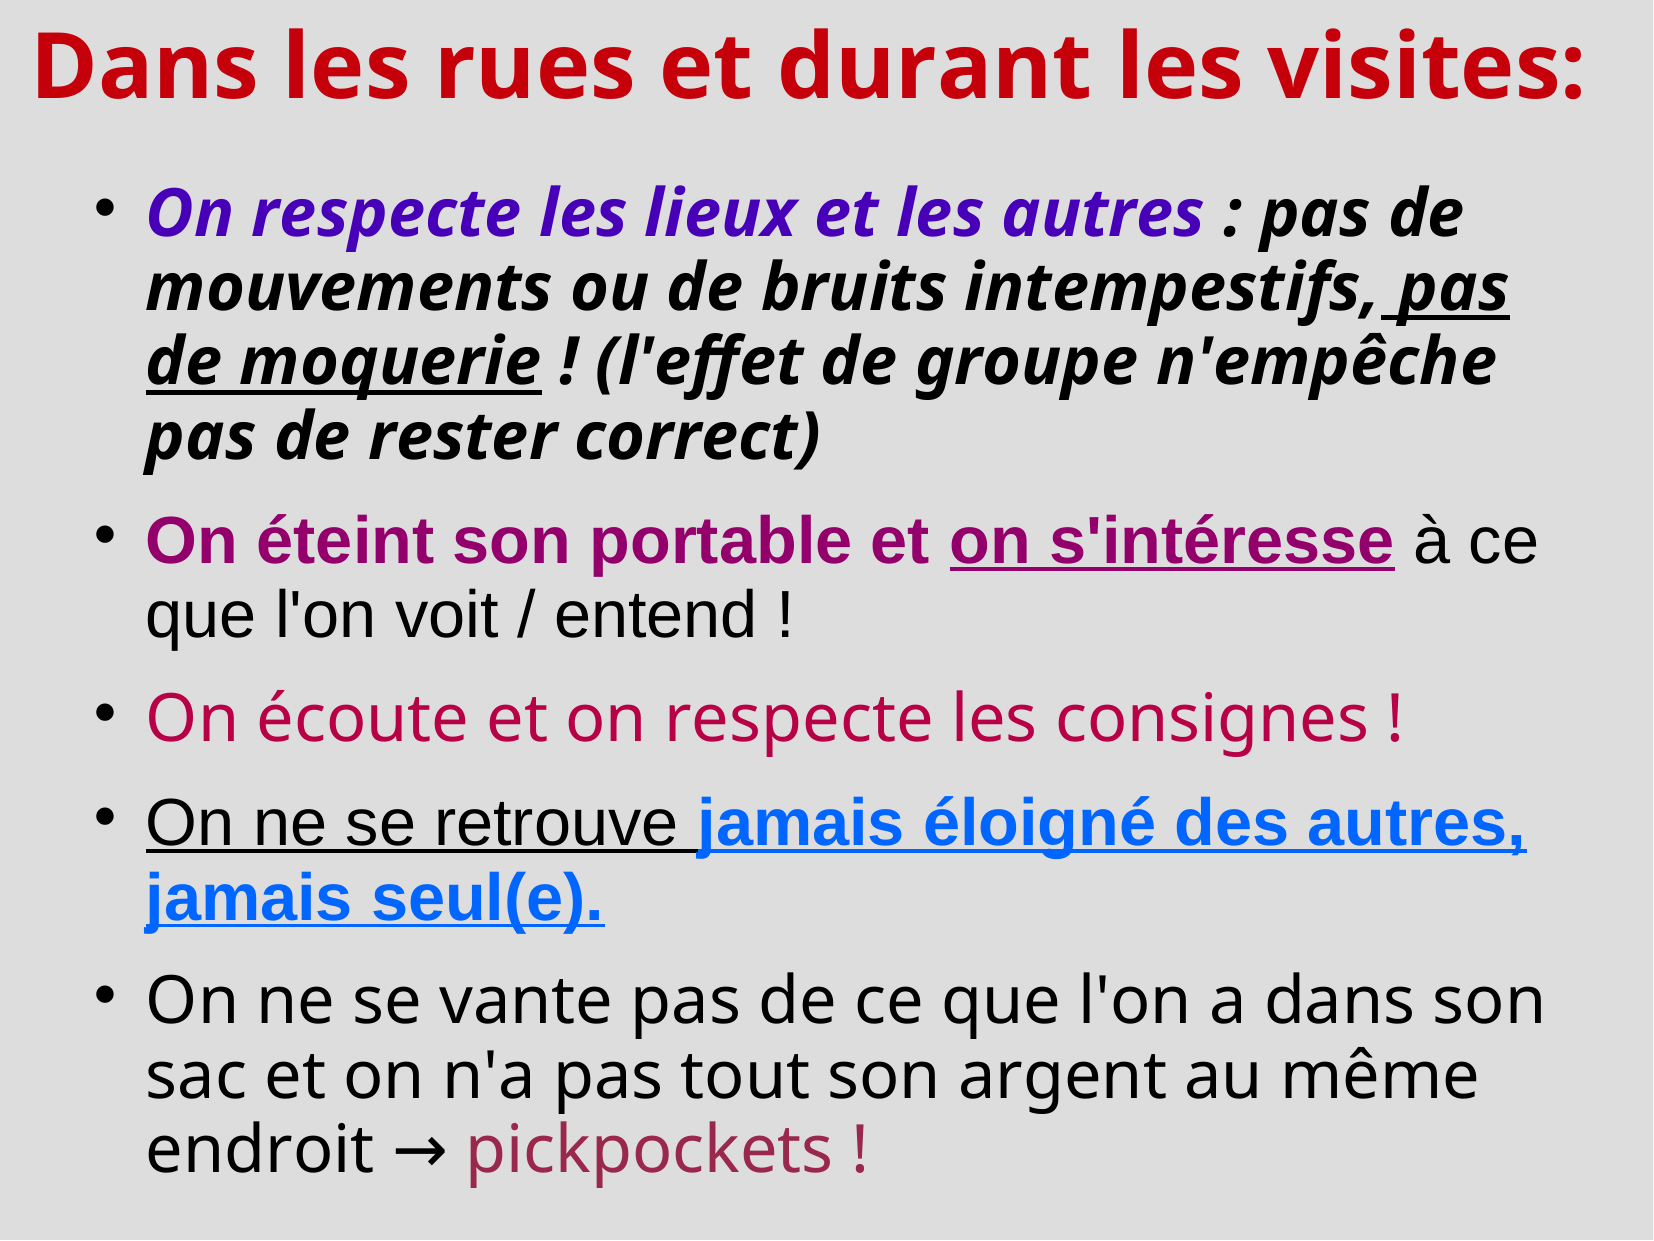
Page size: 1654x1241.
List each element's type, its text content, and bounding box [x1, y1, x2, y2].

title Dans les rues et durant les visites: [0, 23, 1630, 107]
list On respecte les lieux et les autres : pas de mouvements ou de bruits intempestifs, pas de moquerie ! (l'effet de groupe n'empêche pas de rester correct) On éteint son portable et on s'intéresse à ce que l'on voit / entend ! On écoute et on respecte les consignes ! On ne se retrouve jamais éloigné des autres, jamais seul(e). On ne se vante pas de ce que l'on a dans son sac et on n'a pas tout son argent au même endroit → pickpockets ! [76, 172, 1565, 1188]
